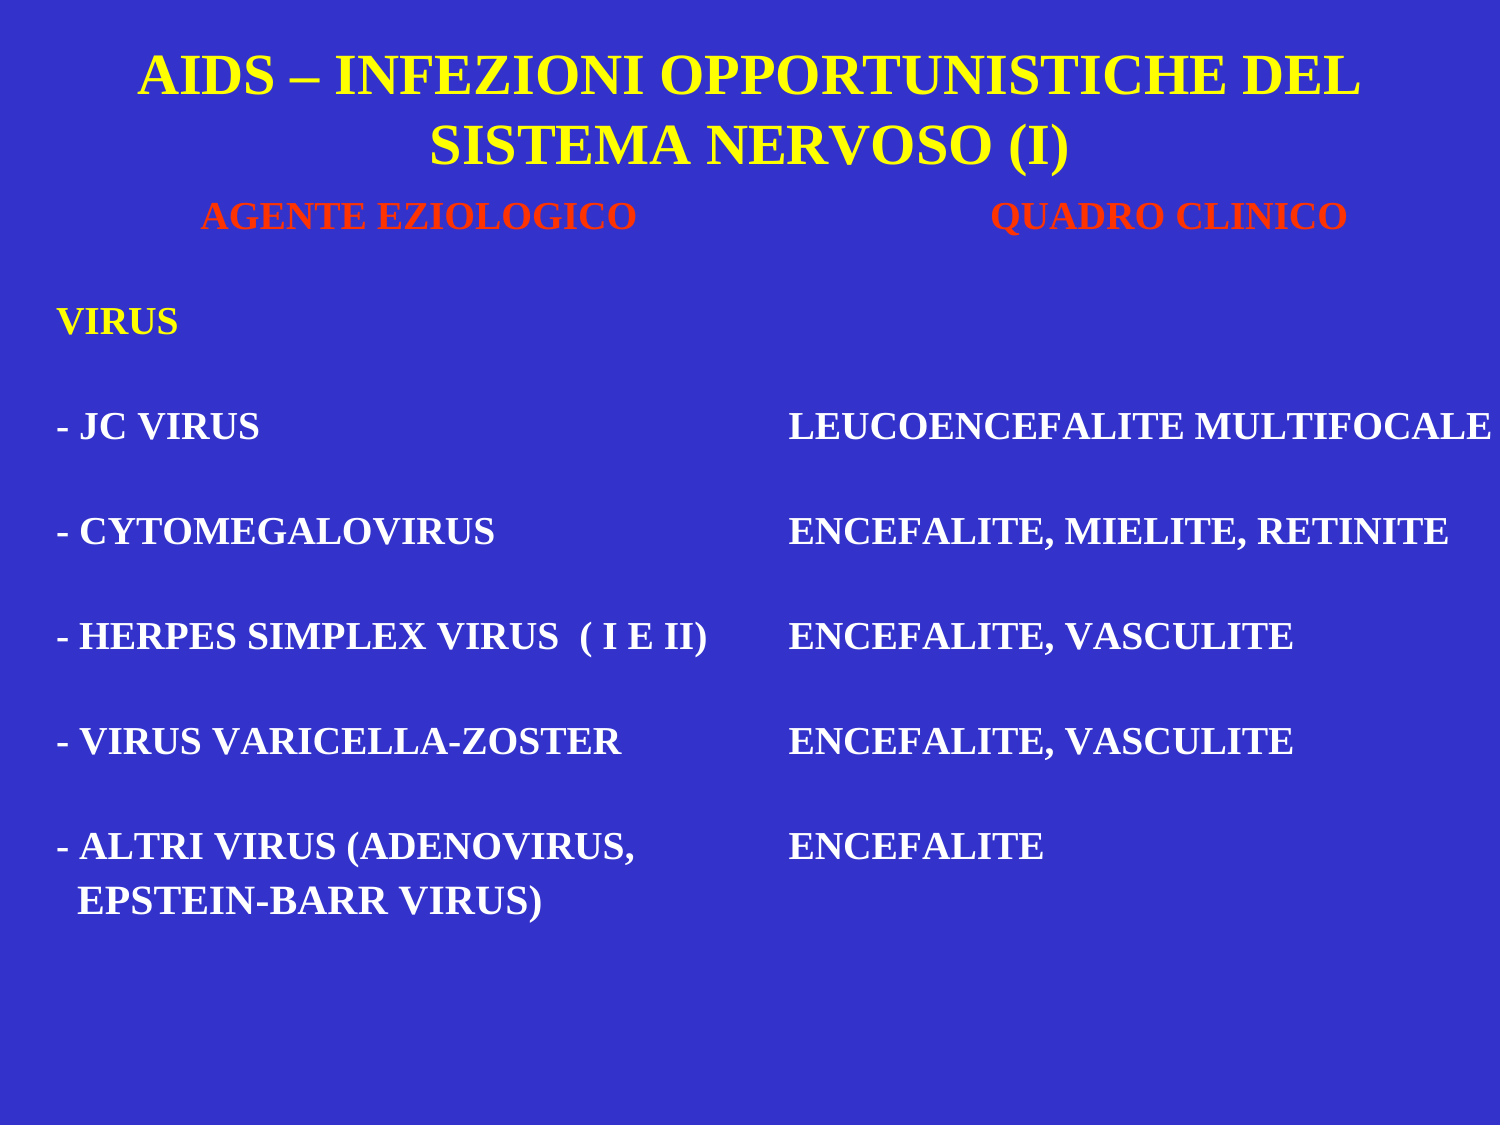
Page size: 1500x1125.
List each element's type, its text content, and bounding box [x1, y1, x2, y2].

text_box AGENTE EZIOLOGICO VIRUS - JC VIRUS - CYTOMEGALOVIRUS - HERPES SIMPLEX VIRUS ( I E II) - VIRUS VARICELLA-ZOSTER - ALTRI VIRUS (ADENOVIRUS, EPSTEIN-BARR VIRUS) [41, 187, 798, 1031]
text_box QUADRO CLINICO LEUCOENCEFALITE MULTIFOCALE ENCEFALITE, MIELITE, RETINITE ENCEFALITE, VASCULITE ENCEFALITE, VASCULITE ENCEFALITE [773, 187, 1500, 988]
text_box AIDS – INFEZIONI OPPORTUNISTICHE DEL SISTEMA NERVOSO (I) [0, 12, 1500, 201]
